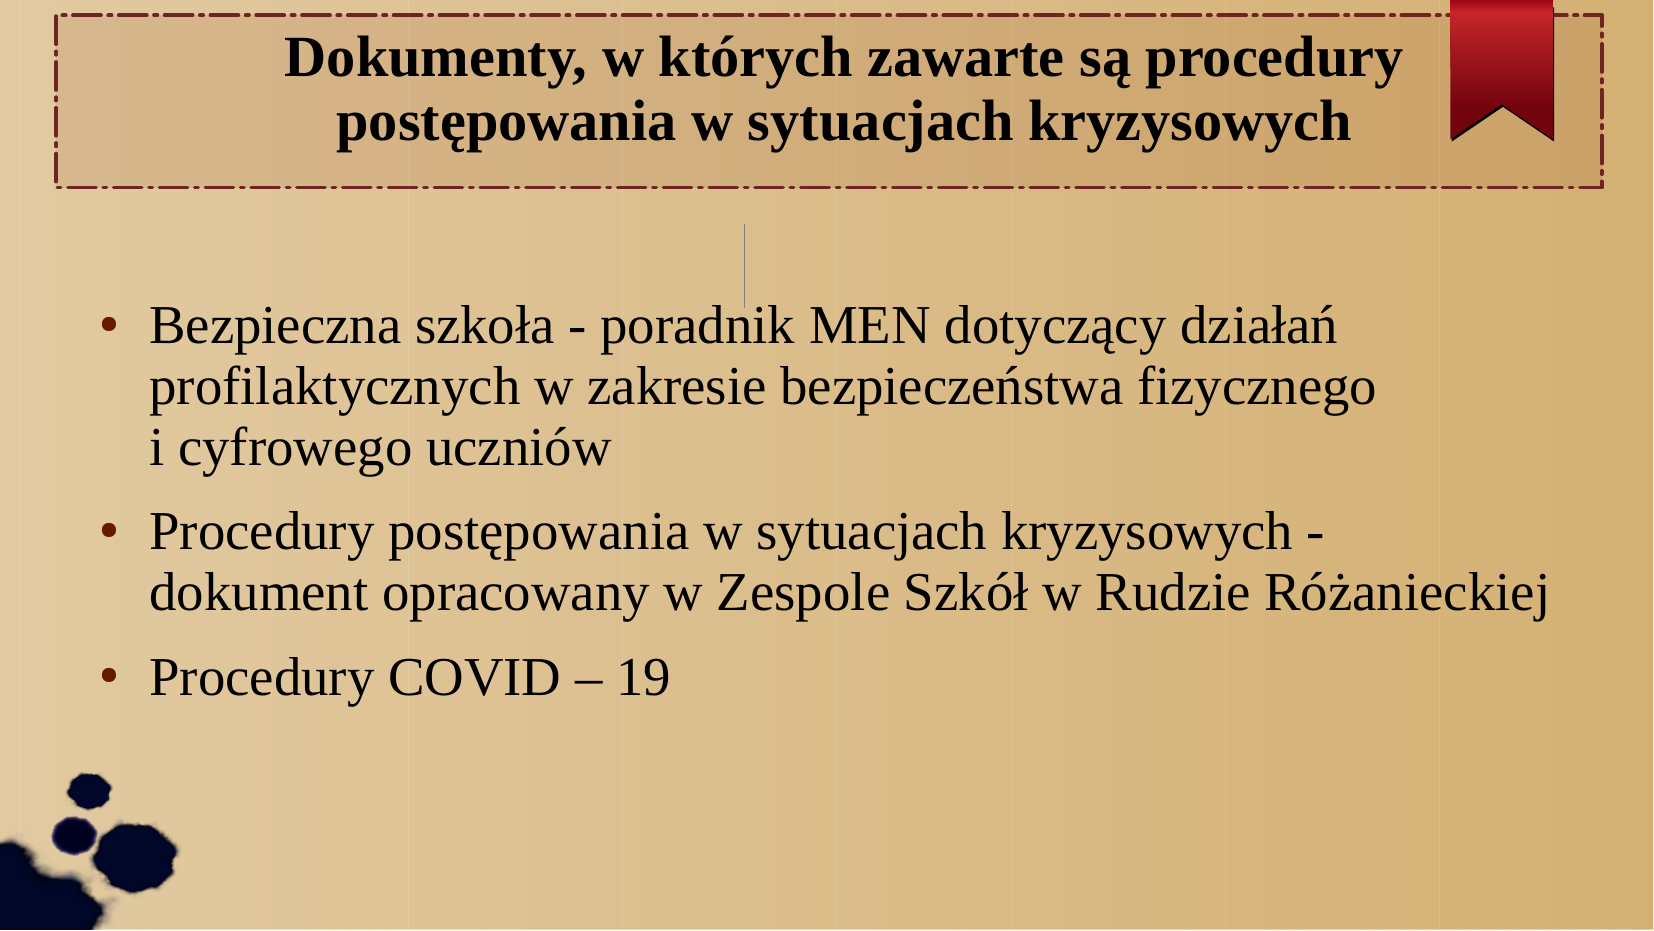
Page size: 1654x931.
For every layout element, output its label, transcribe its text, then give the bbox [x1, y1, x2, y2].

title Dokumenty, w których zawarte są procedury postępowania w sytuacjach kryzysowych [153, 0, 1536, 178]
list Bezpieczna szkoła - poradnik MEN dotyczący działań profilaktycznych w zakresie bezpieczeństwa fizycznego i cyfrowego uczniów Procedury postępowania w sytuacjach kryzysowych - dokument opracowany w Zespole Szkół w Rudzie Różanieckiej Procedury COVID – 19 [82, 295, 1571, 764]
